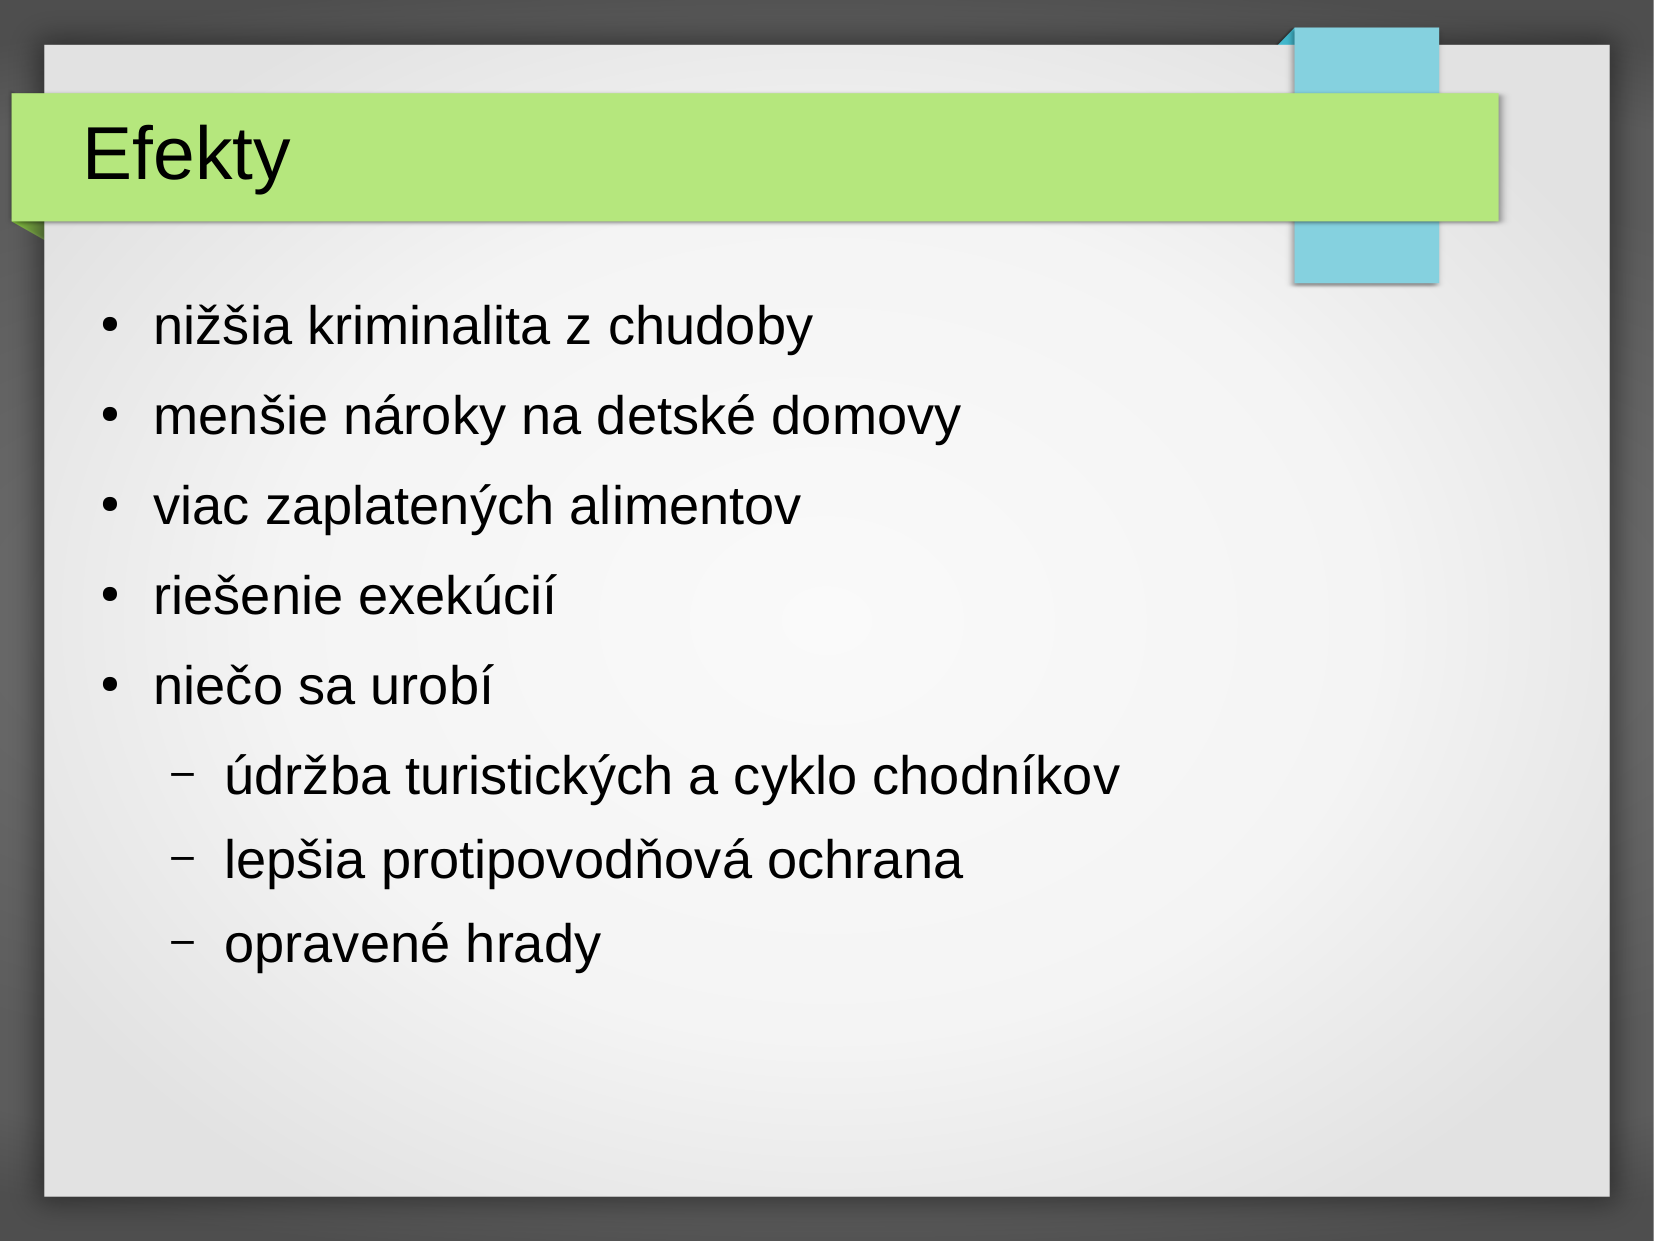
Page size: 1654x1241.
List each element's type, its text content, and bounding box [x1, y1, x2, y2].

title Efekty [82, 94, 1264, 213]
picture [0, 0, 1654, 1241]
list nižšia kriminalita z chudoby menšie nároky na detské domovy viac zaplatených alimentov riešenie exekúcií niečo sa urobí údržba turistických a cyklo chodníkov lepšia protipovodňová ochrana opravené hrady [82, 295, 1571, 1015]
